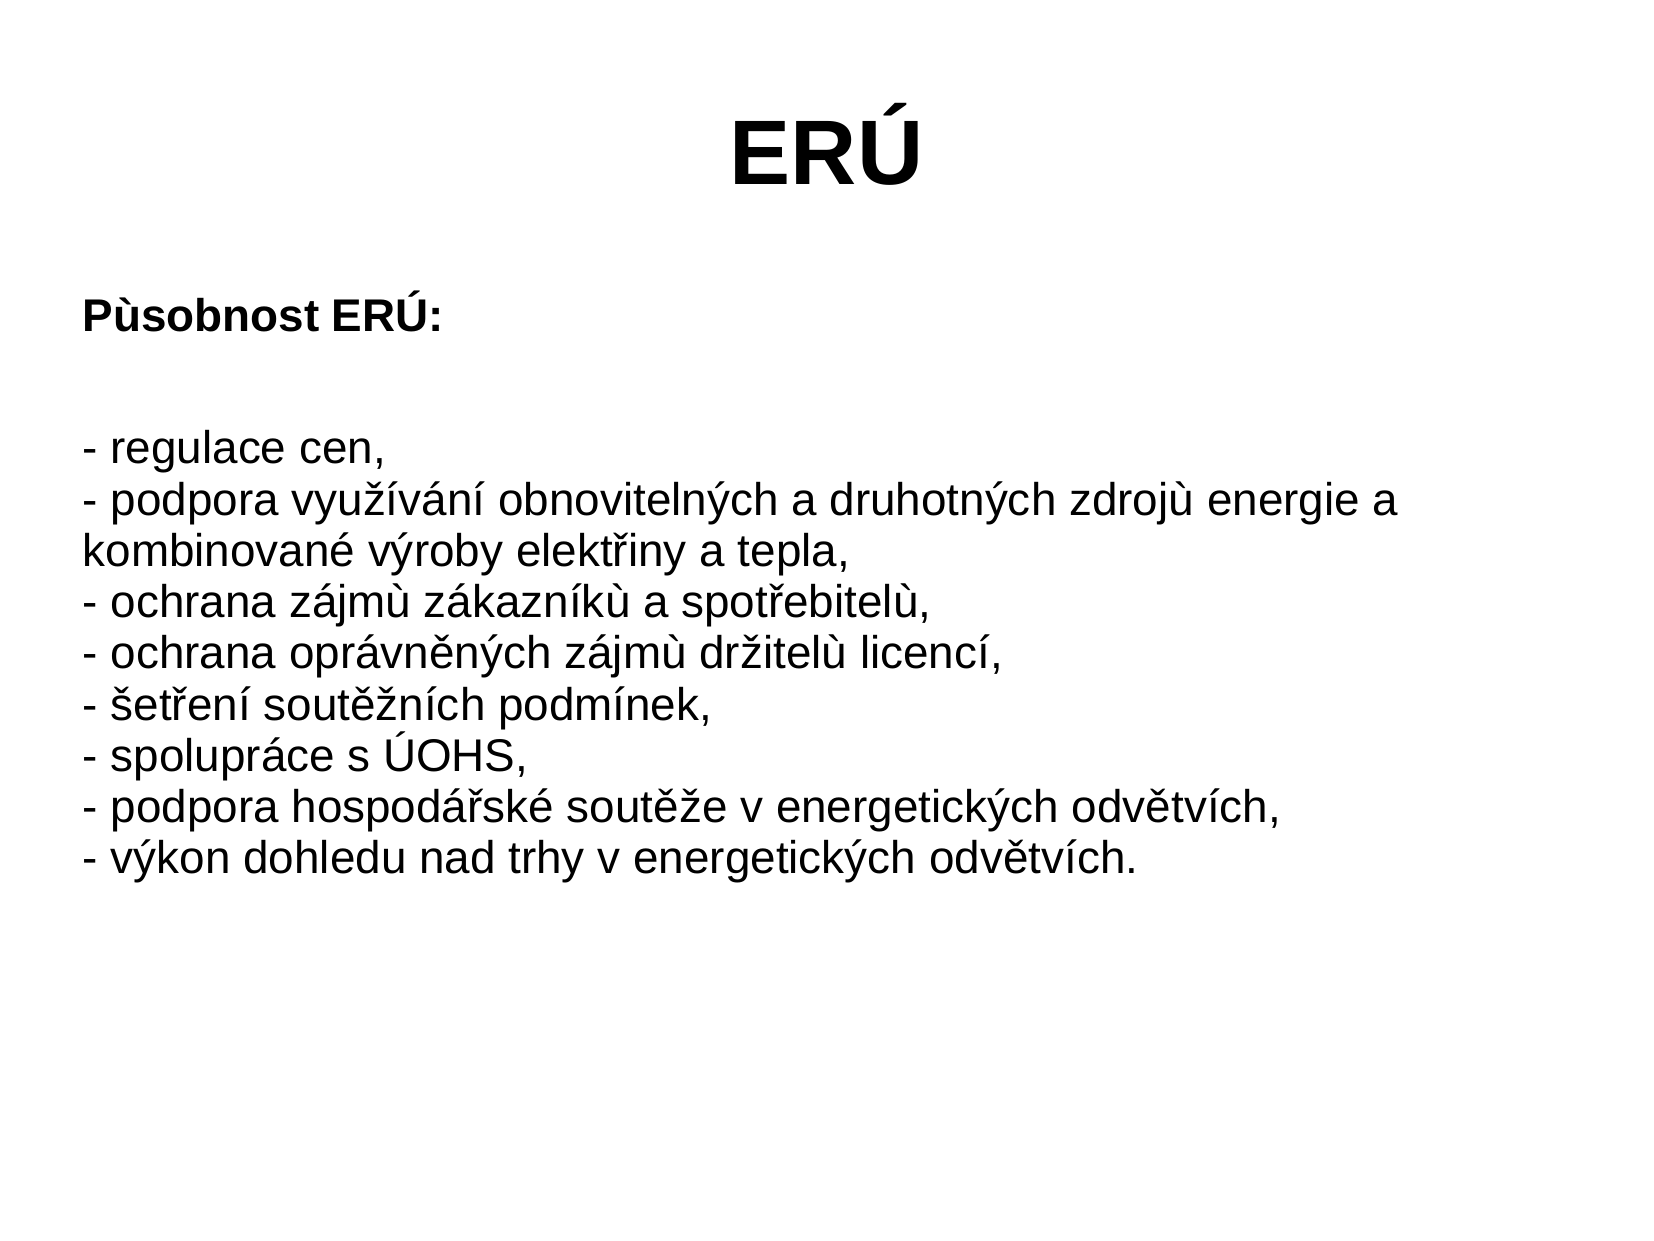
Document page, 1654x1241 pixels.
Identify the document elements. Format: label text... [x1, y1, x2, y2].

title ERÚ [82, 49, 1571, 257]
list Pùsobnost ERÚ: - regulace cen, - podpora využívání obnovitelných a druhotných zdrojù energie a kombinované výroby elektřiny a tepla, - ochrana zájmù zákazníkù a spotřebitelù, - ochrana oprávněných zájmù držitelù licencí, - šetření soutěžních podmínek, - spolupráce s ÚOHS, - podpora hospodářské soutěže v energetických odvětvích, - výkon dohledu nad trhy v energetických odvětvích. [82, 290, 1571, 1109]
